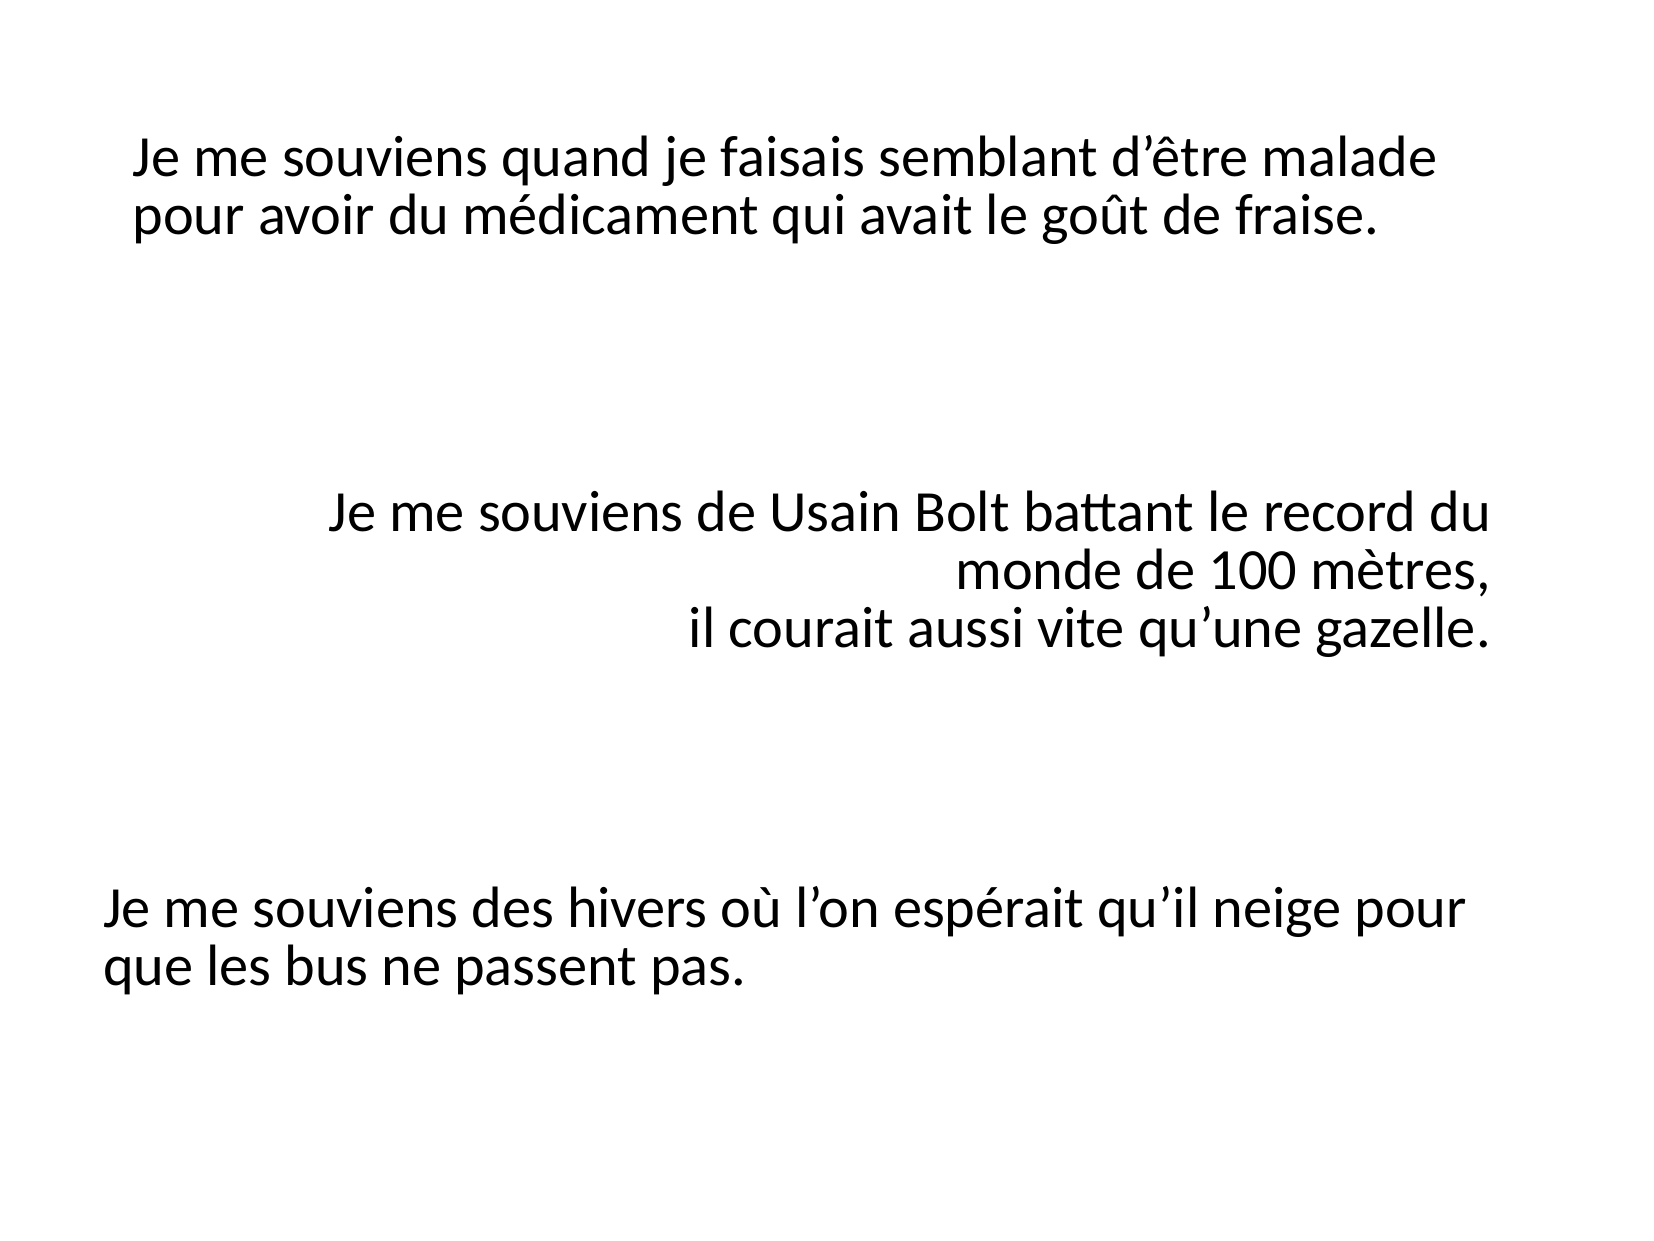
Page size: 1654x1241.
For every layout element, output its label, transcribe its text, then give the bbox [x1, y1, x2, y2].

text_box Je me souviens des hivers où l’on espérait qu’il neige pour que les bus ne passent pas. [88, 876, 1536, 1034]
text_box Je me souviens quand je faisais semblant d’être malade pour avoir du médicament qui avait le goût de fraise. [118, 125, 1536, 284]
text_box Je me souviens de Usain Bolt battant le record du monde de 100 mètres, il courait aussi vite qu’une gazelle. [236, 480, 1506, 709]
